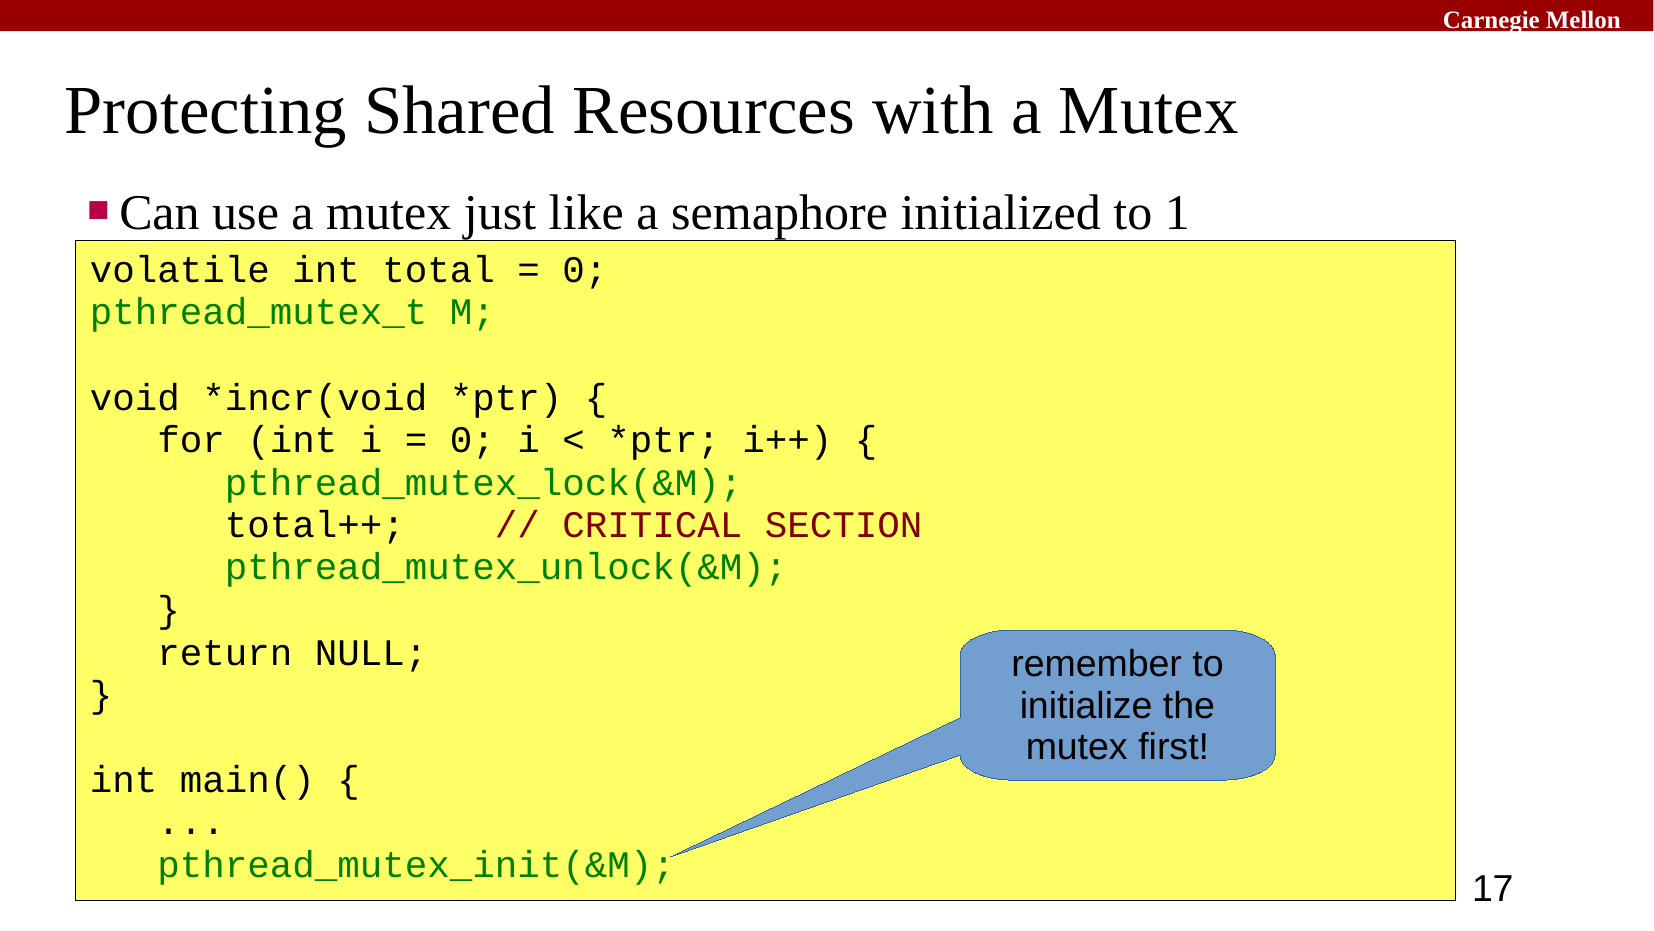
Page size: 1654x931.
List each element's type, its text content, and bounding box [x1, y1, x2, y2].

list Can use a mutex just like a semaphore initialized to 1 [71, 184, 1576, 271]
title Protecting Shared Resources with a Mutex [64, 58, 1576, 163]
text_box remember to initialize the mutex first! [670, 630, 1276, 857]
text_box volatile int total = 0; pthread_mutex_t M; void *incr(void *ptr) { for (int i = 0; i < *ptr; i++) { pthread_mutex_lock(&M); total++; // CRITICAL SECTION pthread_mutex_unlock(&M); } return NULL; } int main() { ... pthread_mutex_init(&M); [75, 240, 1456, 901]
